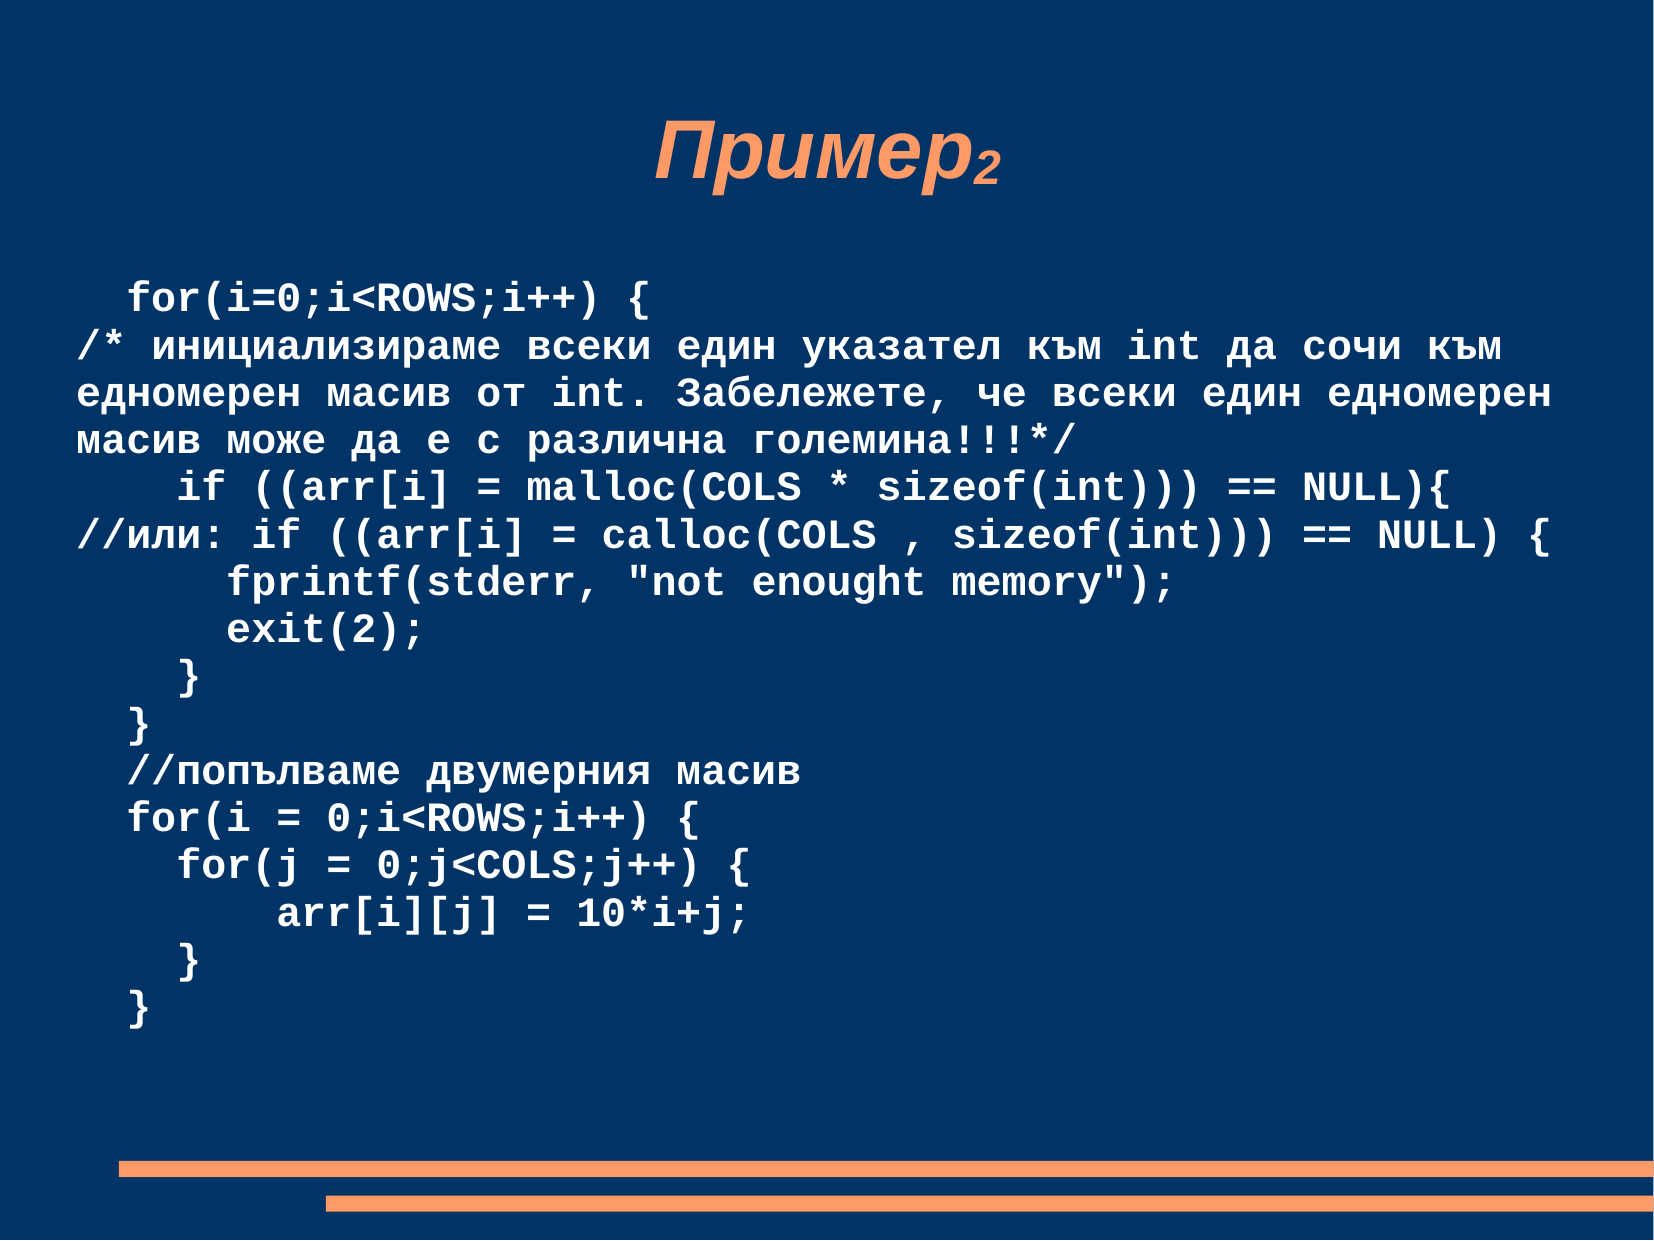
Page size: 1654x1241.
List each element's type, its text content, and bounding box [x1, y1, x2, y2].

title Пример2 [121, 46, 1534, 222]
text_box for(i=0;i<ROWS;i++) { /* инициализираме всеки един указател към int да сочи към едномерен масив от int. Забележете, че всеки един едномерен масив може да е с различна големина!!!*/ if ((arr[i] = malloc(COLS * sizeof(int))) == NULL){ //или: if ((arr[i] = calloc(COLS , sizeof(int))) == NULL) { fprintf(stderr, "not enought memory"); exit(2); } } //попълваме двумерния масив for(i = 0;i<ROWS;i++) { for(j = 0;j<COLS;j++) { arr[i][j] = 10*i+j; } } [61, 222, 1636, 1050]
